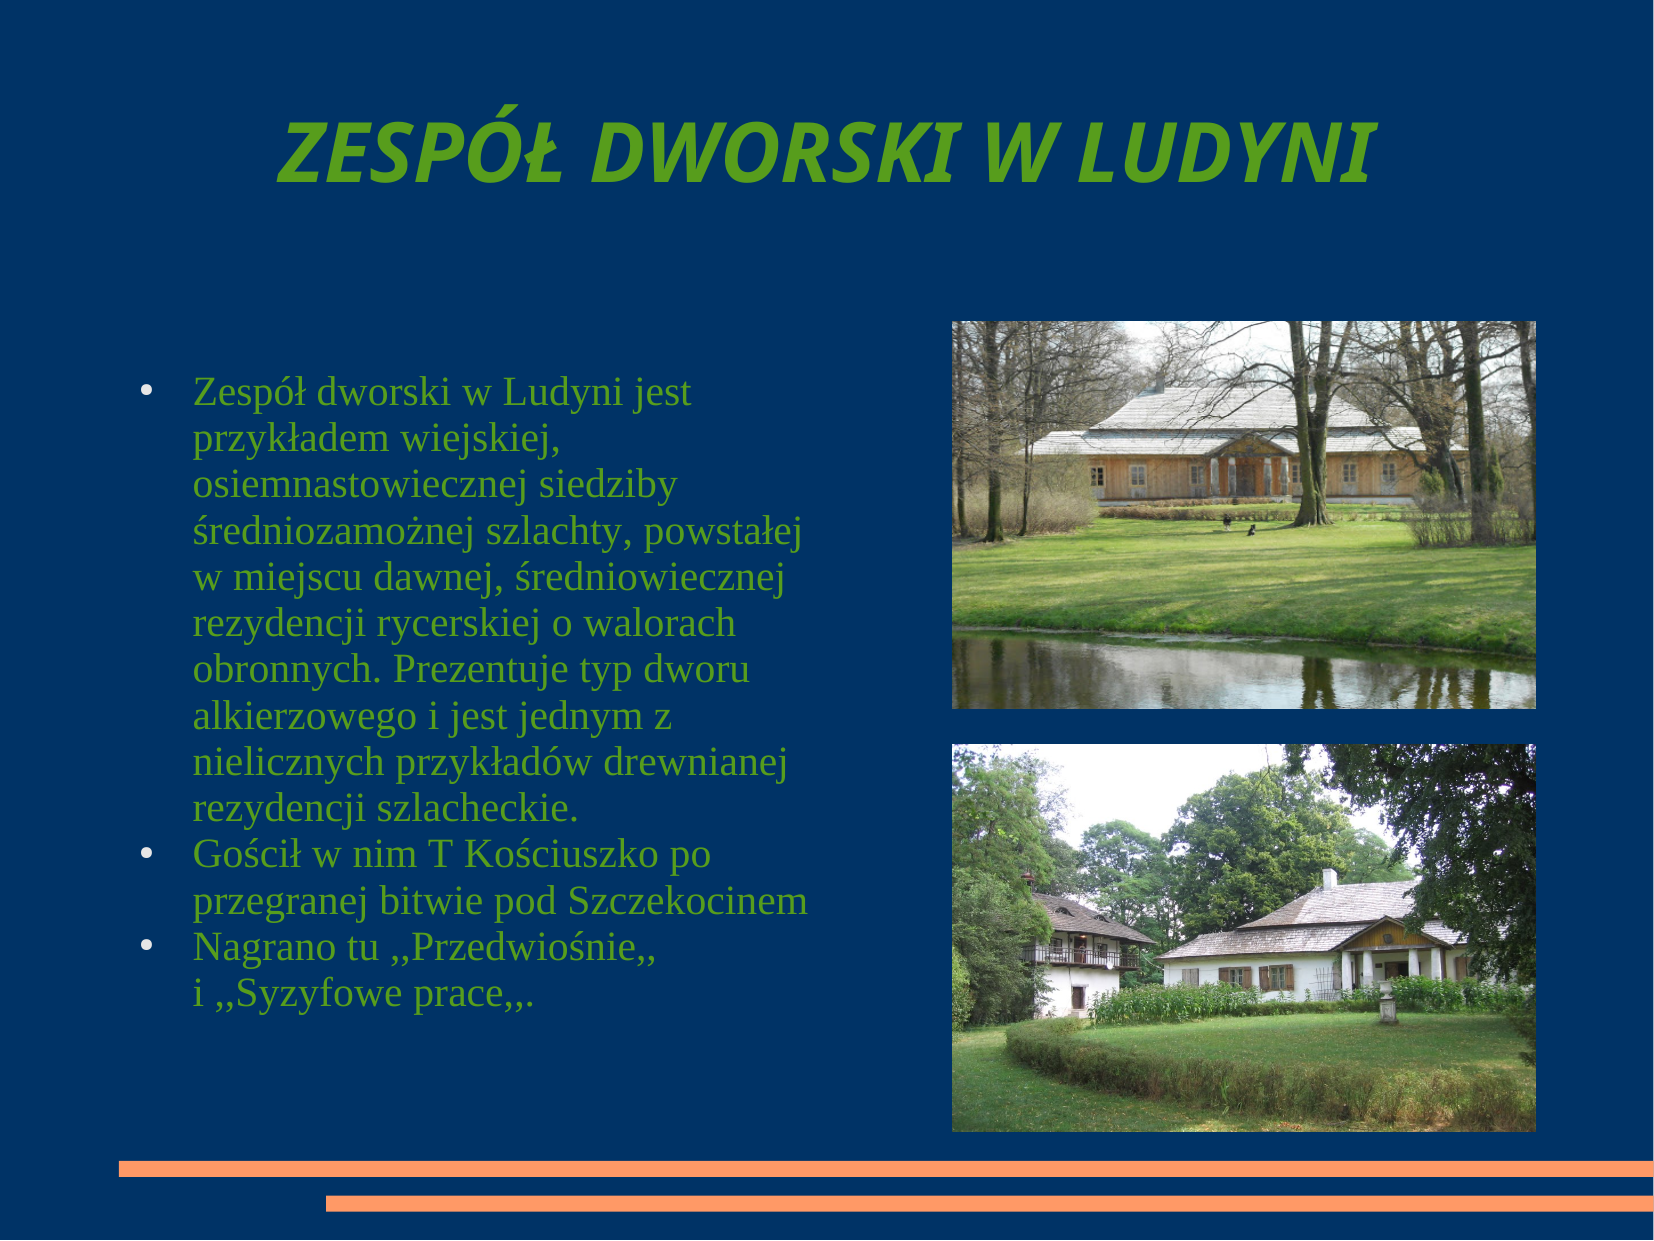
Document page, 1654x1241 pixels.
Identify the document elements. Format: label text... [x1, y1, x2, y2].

title ZESPÓŁ DWORSKI W LUDYNI [121, 46, 1534, 254]
picture [952, 744, 1536, 1132]
list Zespół dworski w Ludyni jest przykładem wiejskiej, osiemnastowiecznej siedziby średniozamożnej szlachty, powstałej w miejscu dawnej, średniowiecznej rezydencji rycerskiej o walorach obronnych. Prezentuje typ dworu alkierzowego i jest jednym z nielicznych przykładów drewnianej rezydencji szlacheckie. Gościł w nim T Kościuszko po przegranej bitwie pod Szczekocinem Nagrano tu ,,Przedwiośnie,, i ,,Syzyfowe prace,,. [121, 322, 824, 1132]
picture [952, 321, 1536, 709]
